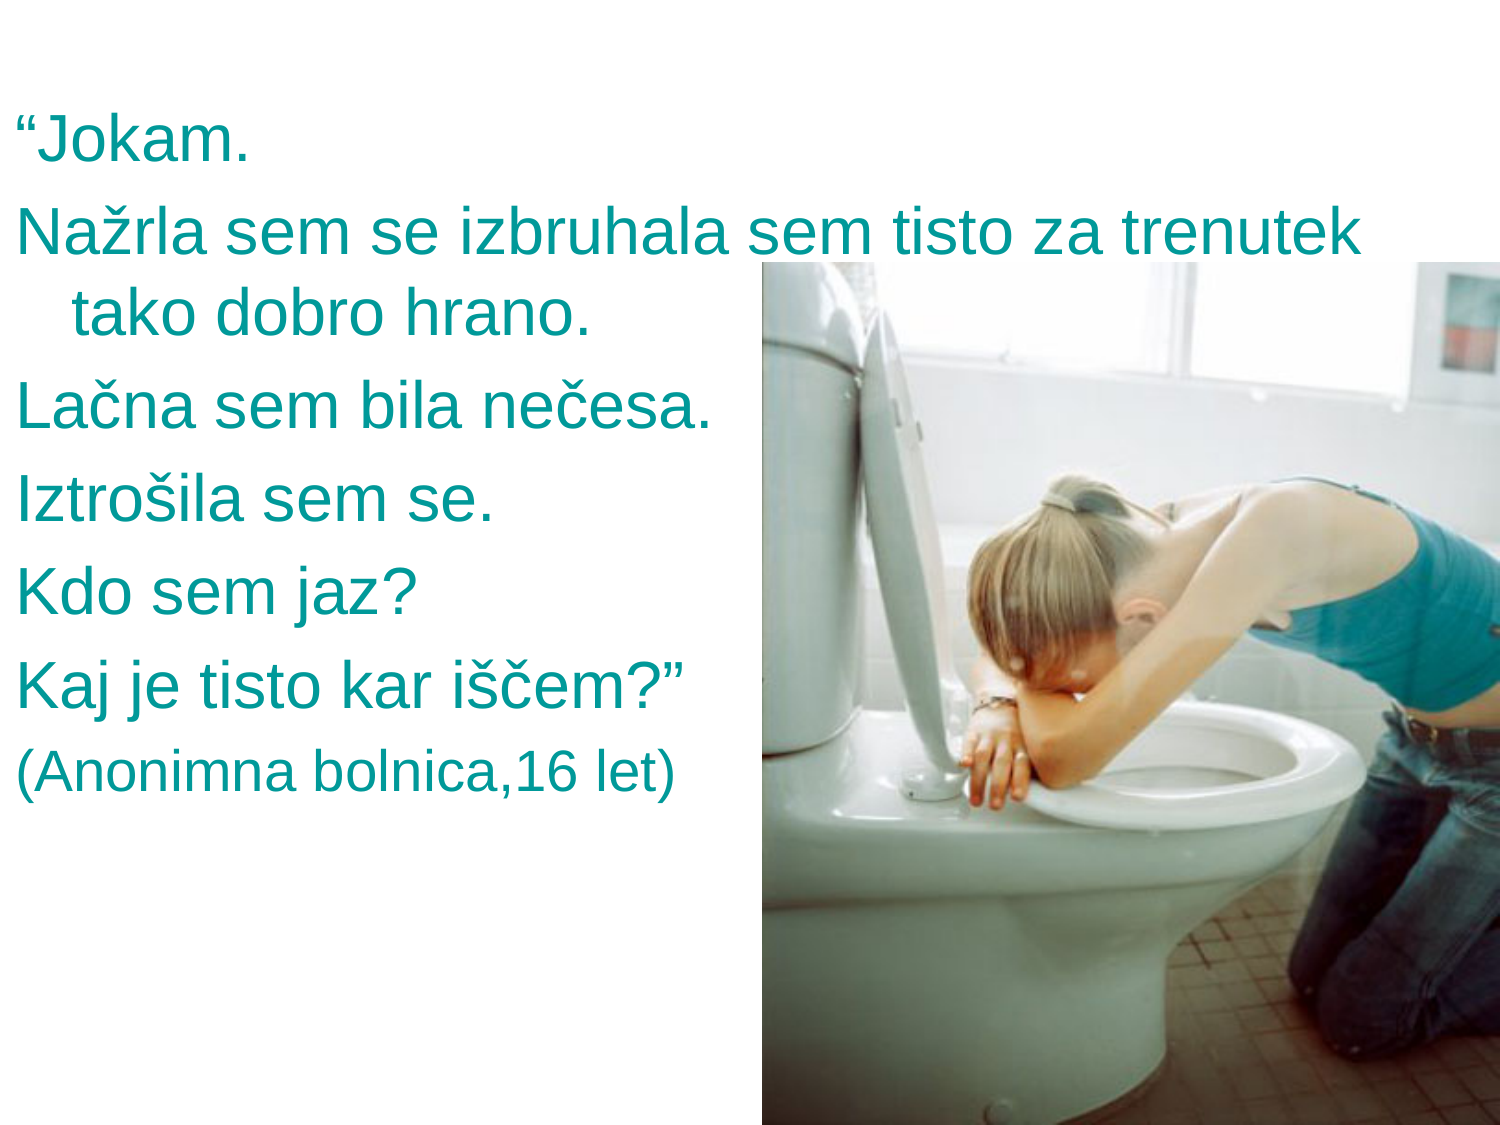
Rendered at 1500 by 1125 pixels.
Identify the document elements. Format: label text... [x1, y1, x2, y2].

list “Jokam. Nažrla sem se izbruhala sem tisto za trenutek tako dobro hrano. Lačna sem bila nečesa. Iztrošila sem se. Kdo sem jaz? Kaj je tisto kar iščem?” (Anonimna bolnica,16 let) [0, 87, 1475, 1088]
picture [762, 262, 1500, 1125]
